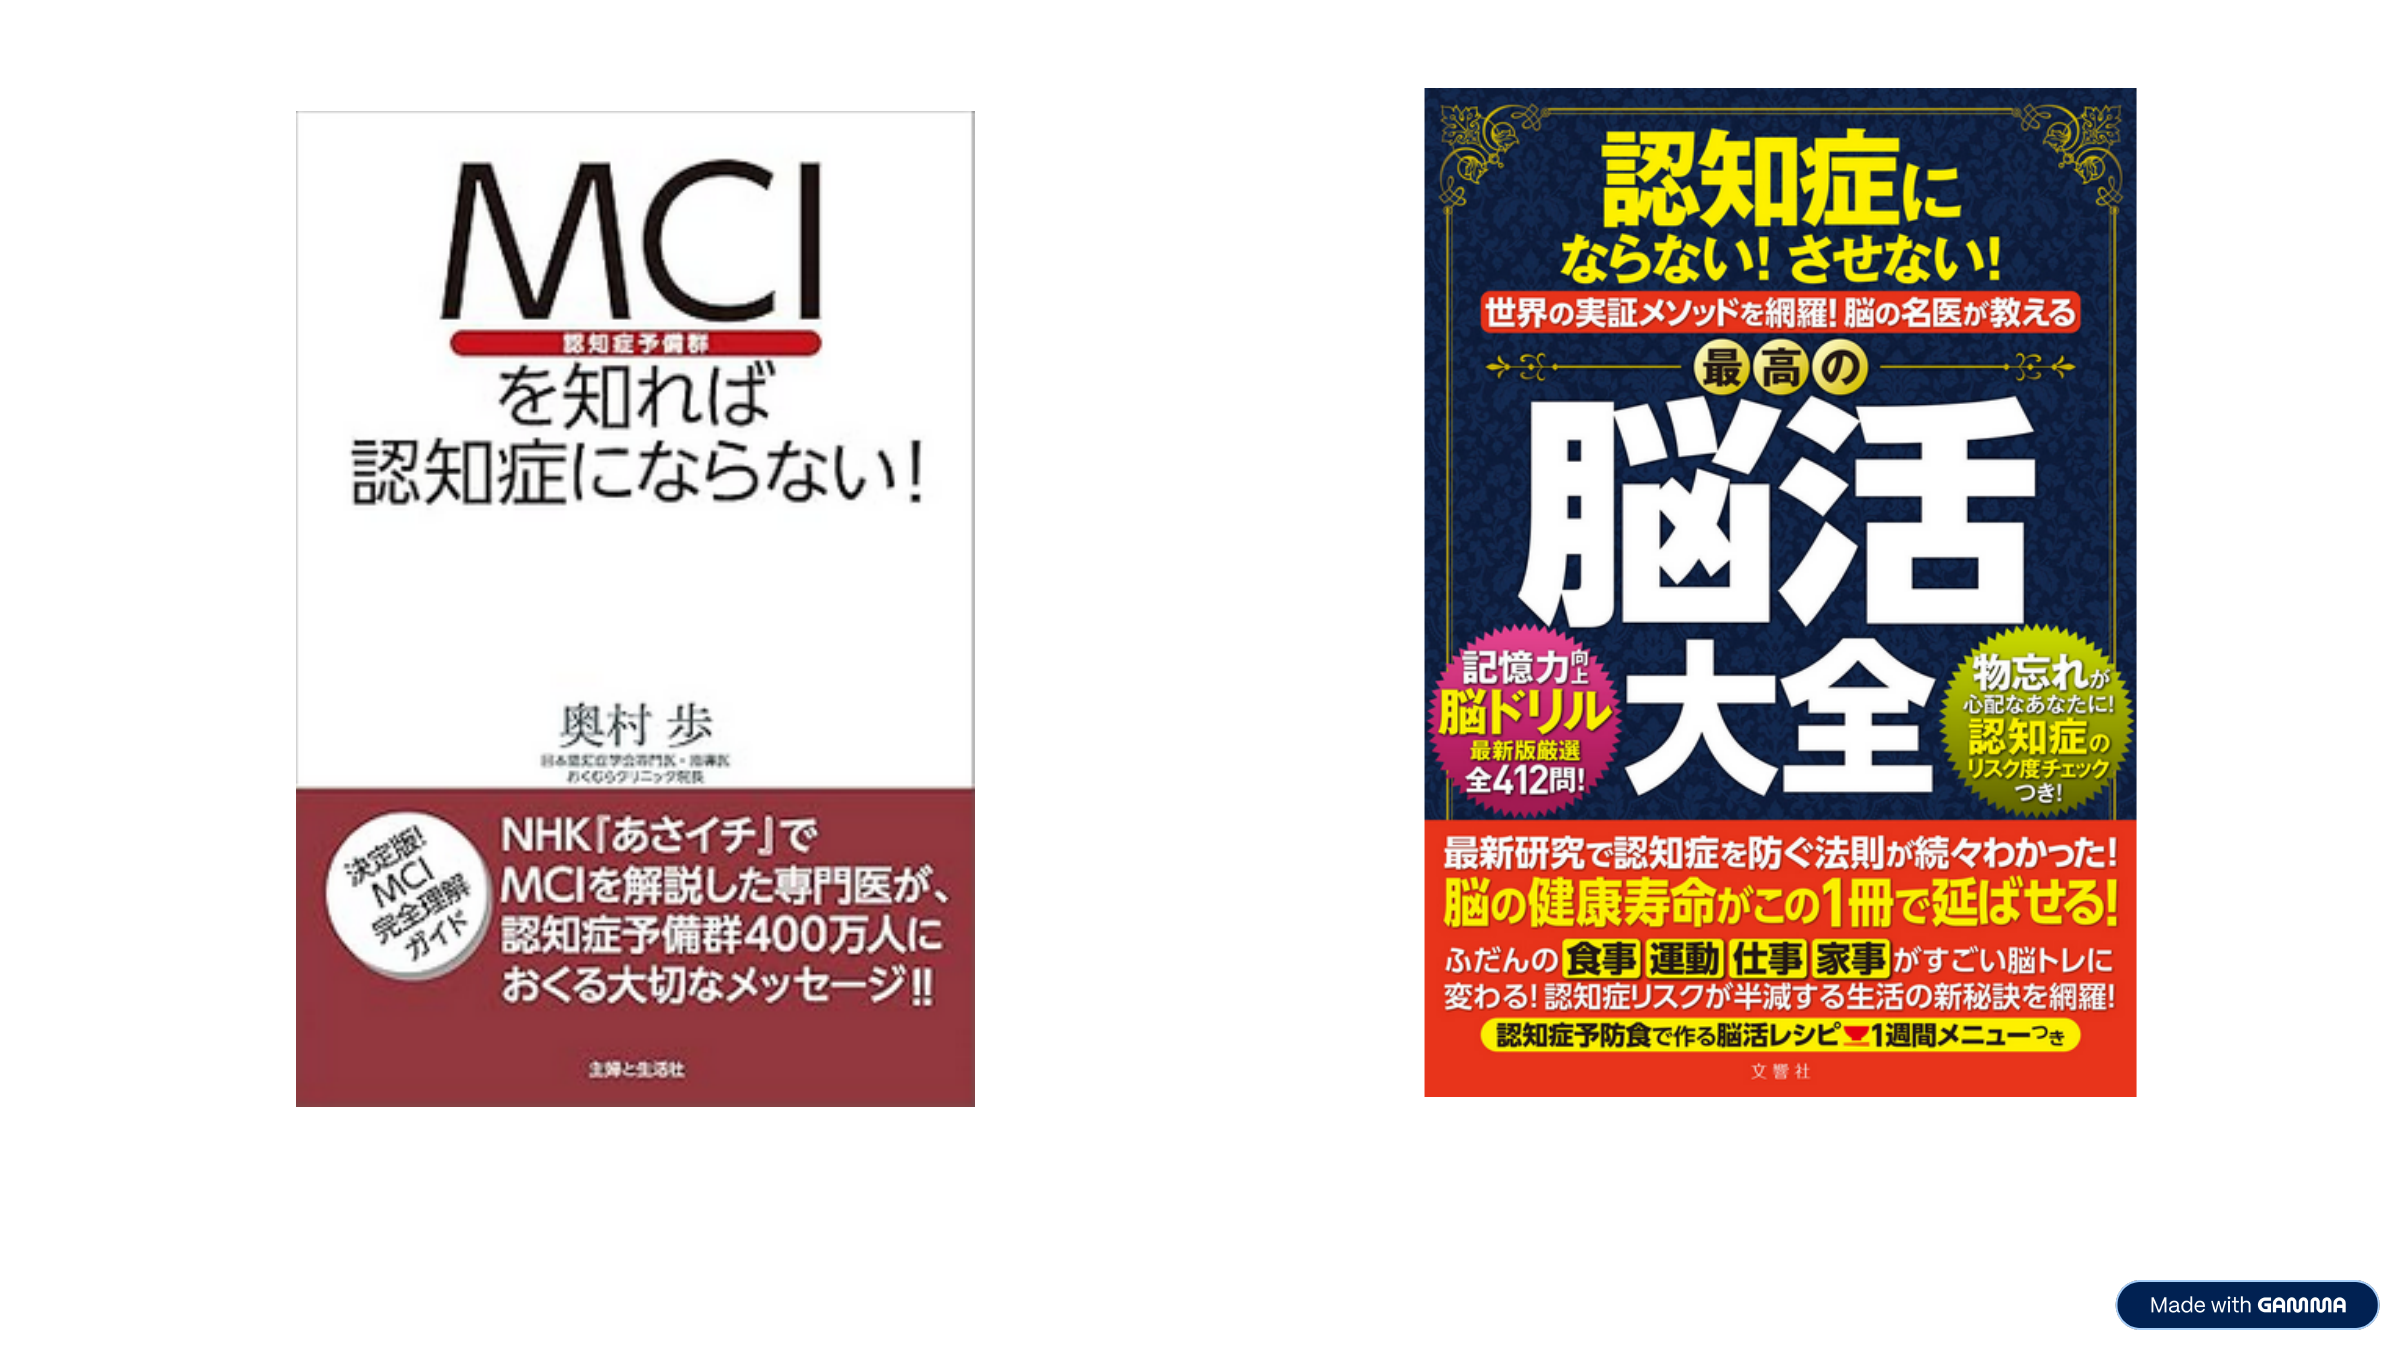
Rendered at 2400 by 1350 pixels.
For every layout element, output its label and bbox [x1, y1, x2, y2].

picture [2106, 1271, 2389, 1339]
picture [1417, 88, 2140, 1097]
picture [296, 111, 975, 1107]
